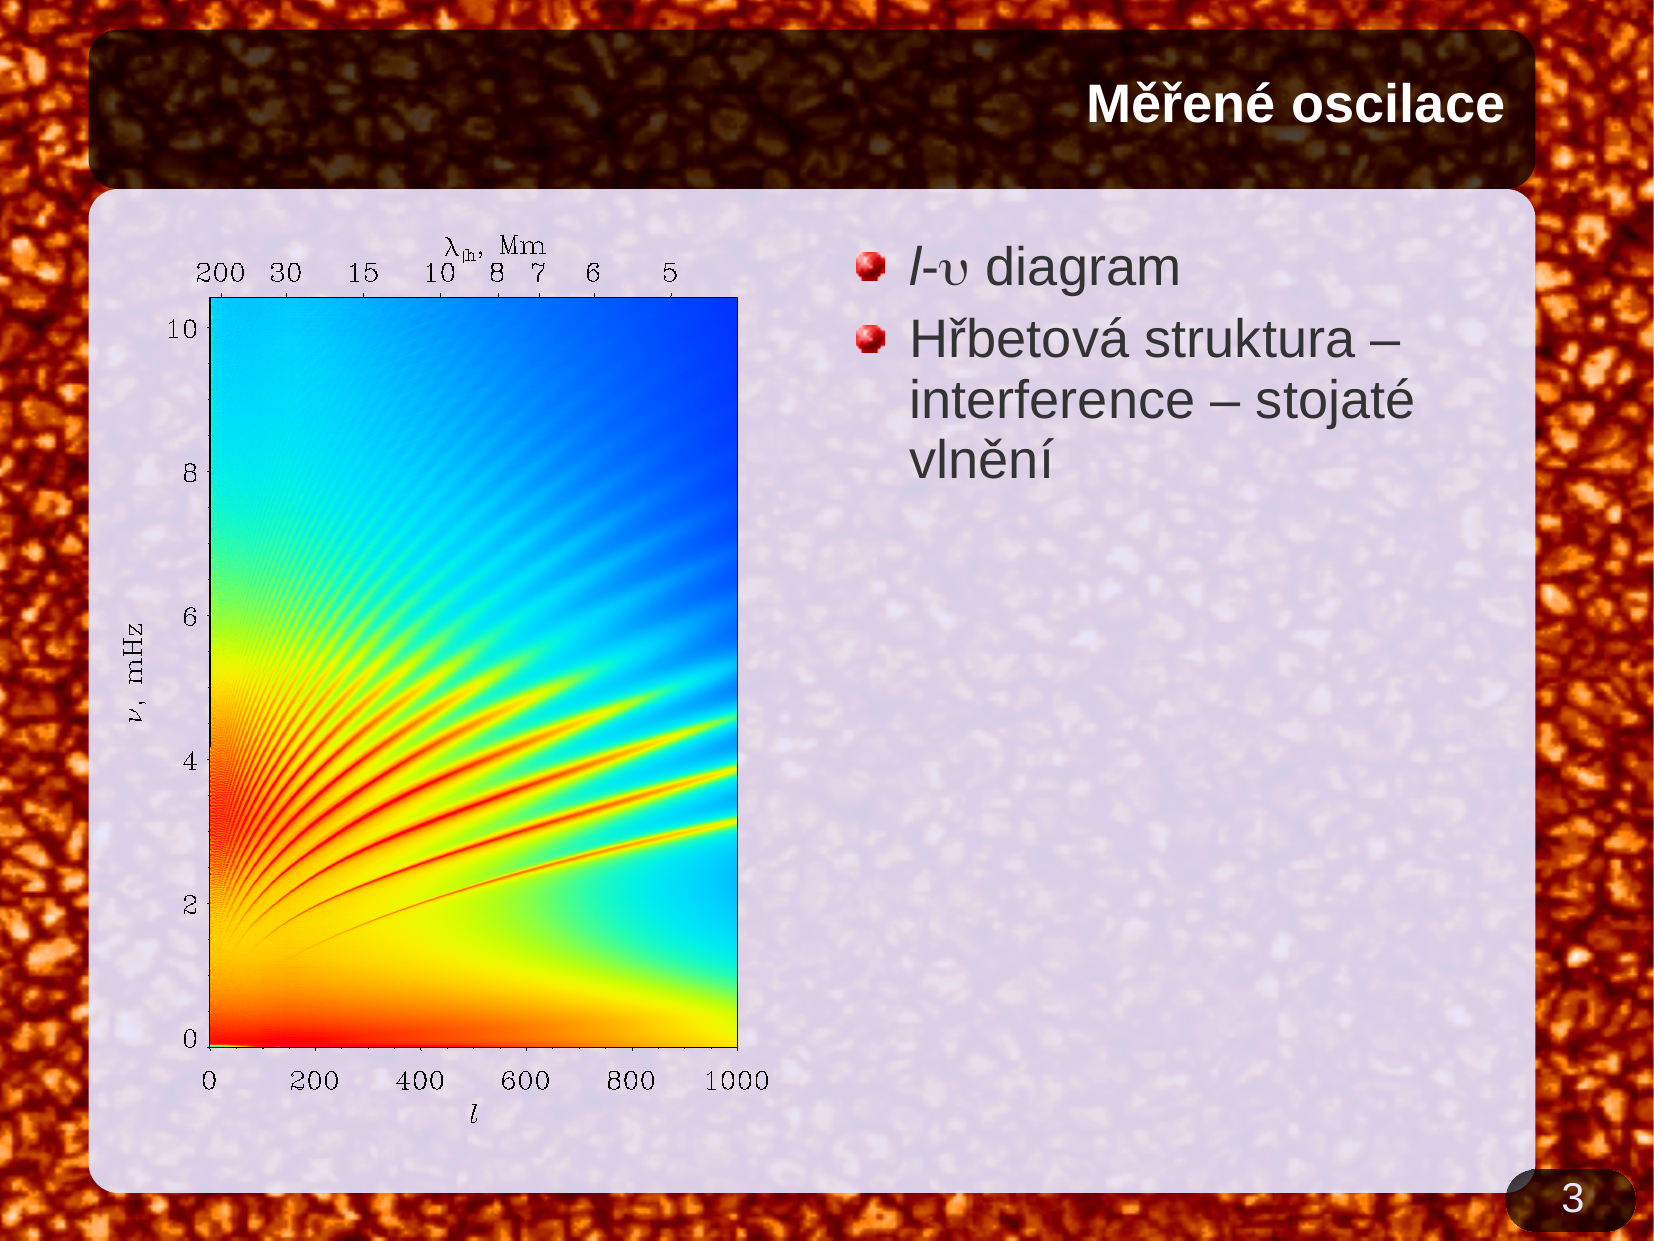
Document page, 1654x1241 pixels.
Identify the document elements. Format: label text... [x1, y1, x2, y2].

picture [0, 0, 1654, 1241]
list l-υ diagram Hřbetová struktura – interference – stojaté vlnění [856, 236, 1520, 1182]
title Měřené oscilace [118, 59, 1506, 148]
